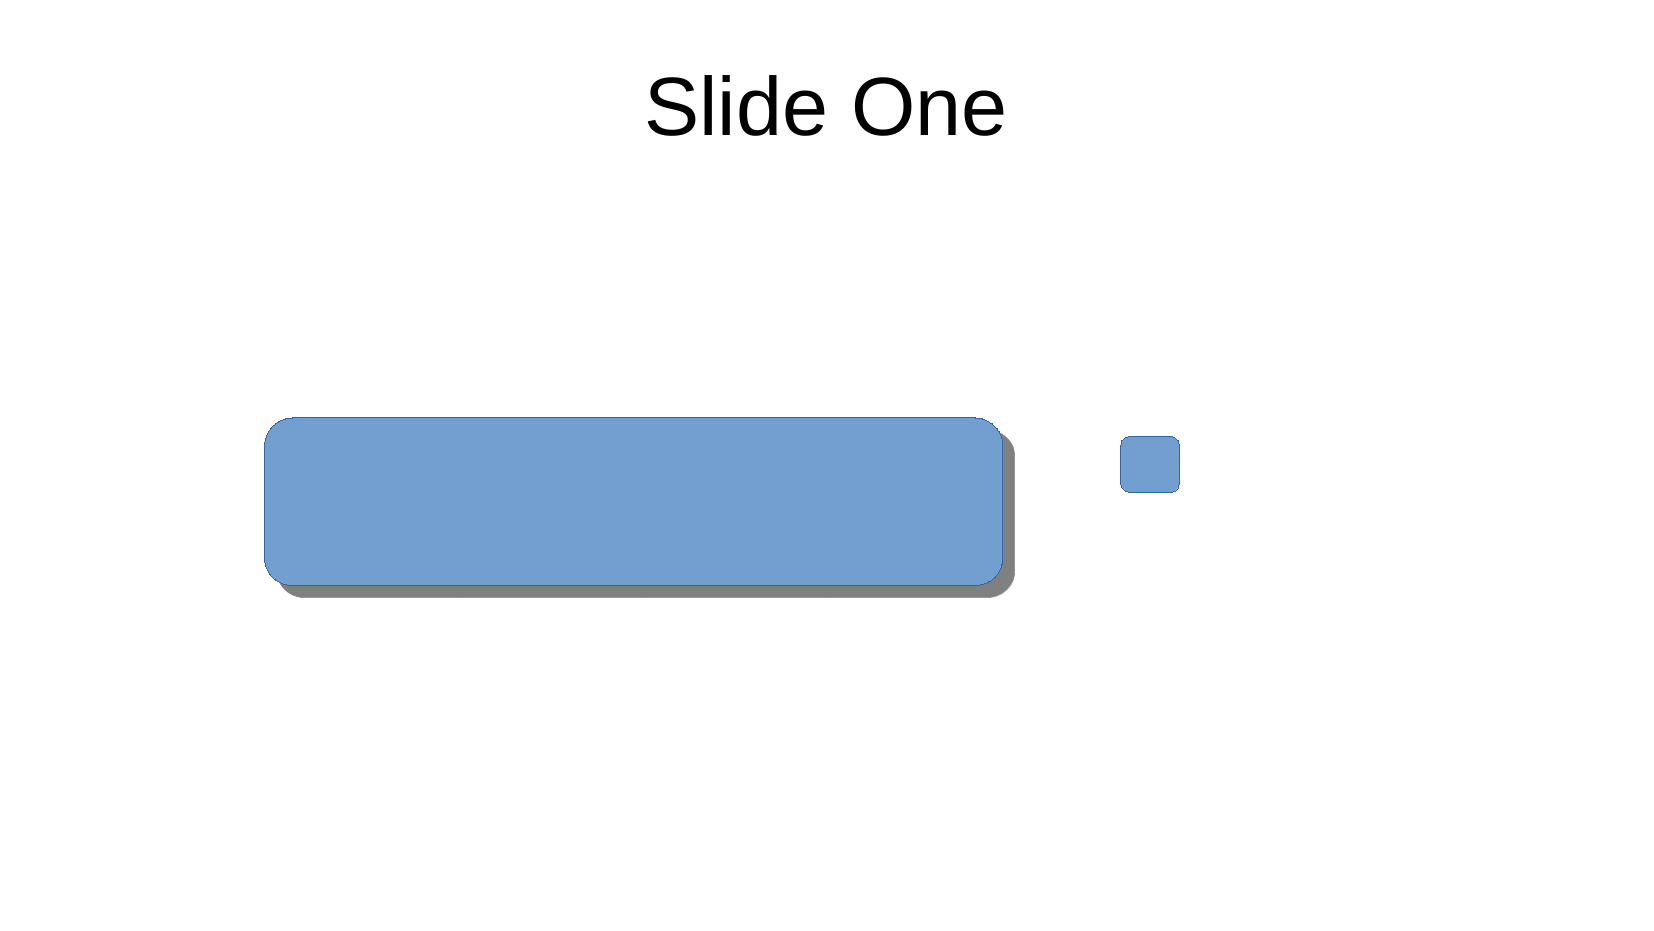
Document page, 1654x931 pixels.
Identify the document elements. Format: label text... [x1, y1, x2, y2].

text_box [264, 417, 1003, 586]
text_box [1120, 436, 1180, 493]
title Slide One [81, 27, 1571, 186]
